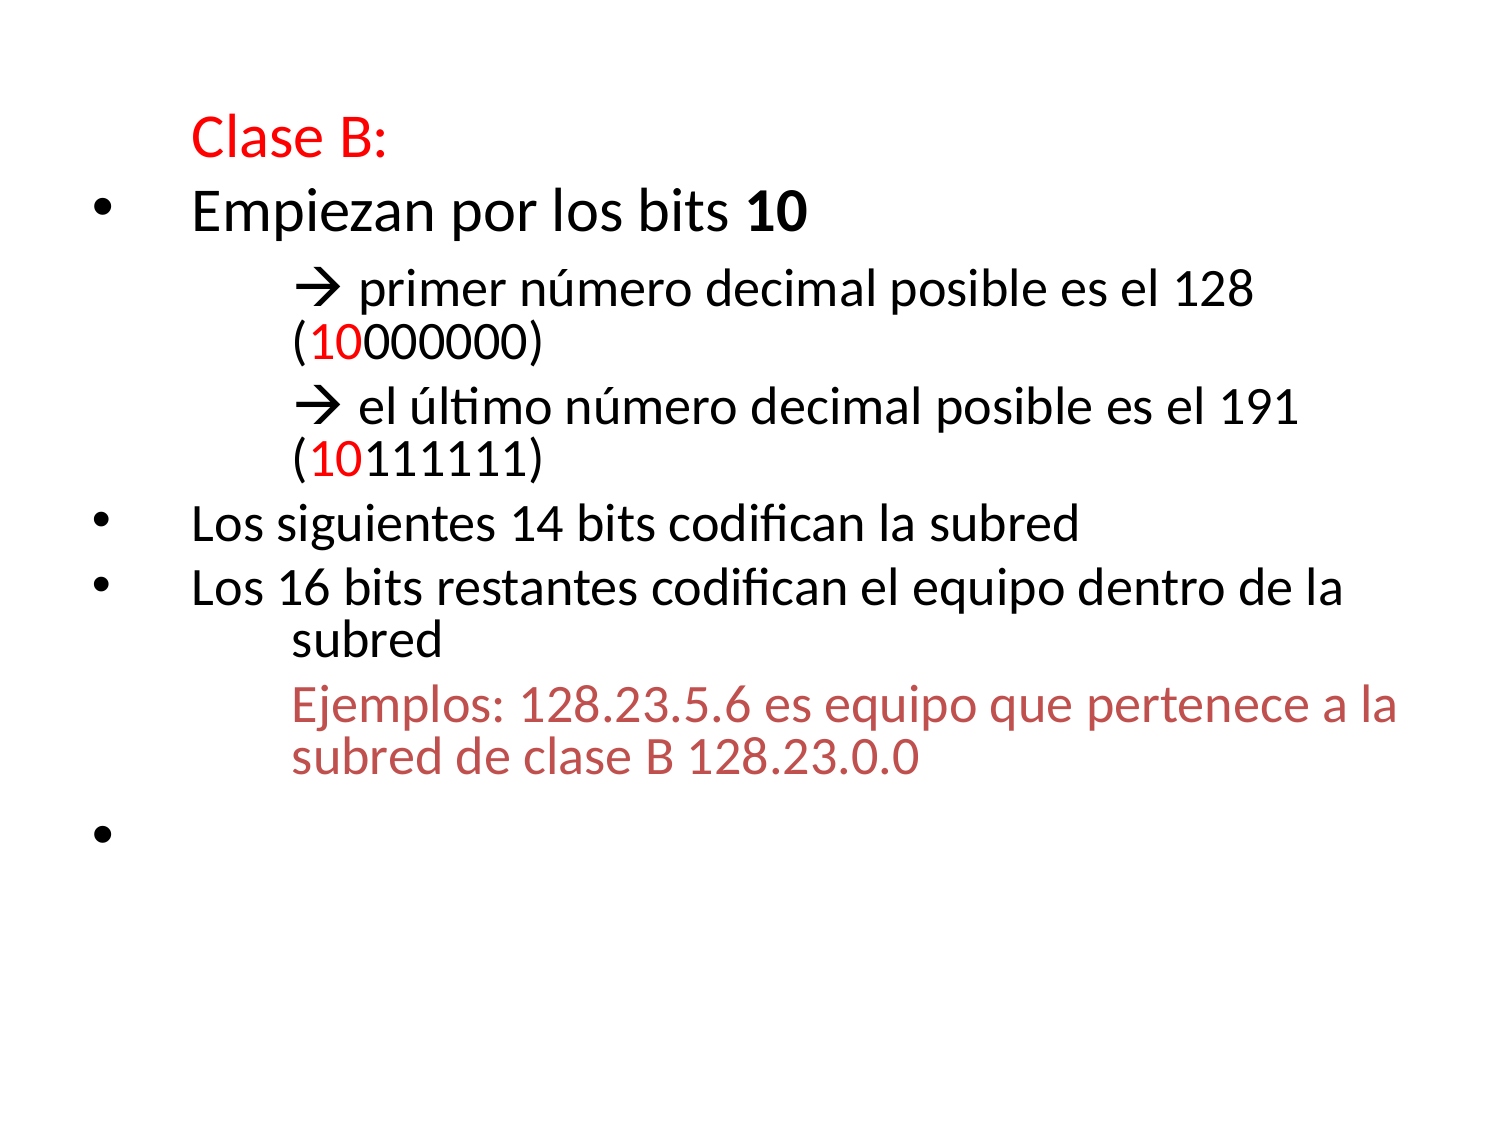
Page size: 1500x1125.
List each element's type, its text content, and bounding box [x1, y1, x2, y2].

list Clase B: Empiezan por los bits 10  primer número decimal posible es el 128 (10000000)  el último número decimal posible es el 191 (10111111) Los siguientes 14 bits codifican la subred Los 16 bits restantes codifican el equipo dentro de la subred Ejemplos: 128.23.5.6 es equipo que pertenece a la subred de clase B 128.23.0.0 [76, 101, 1427, 845]
